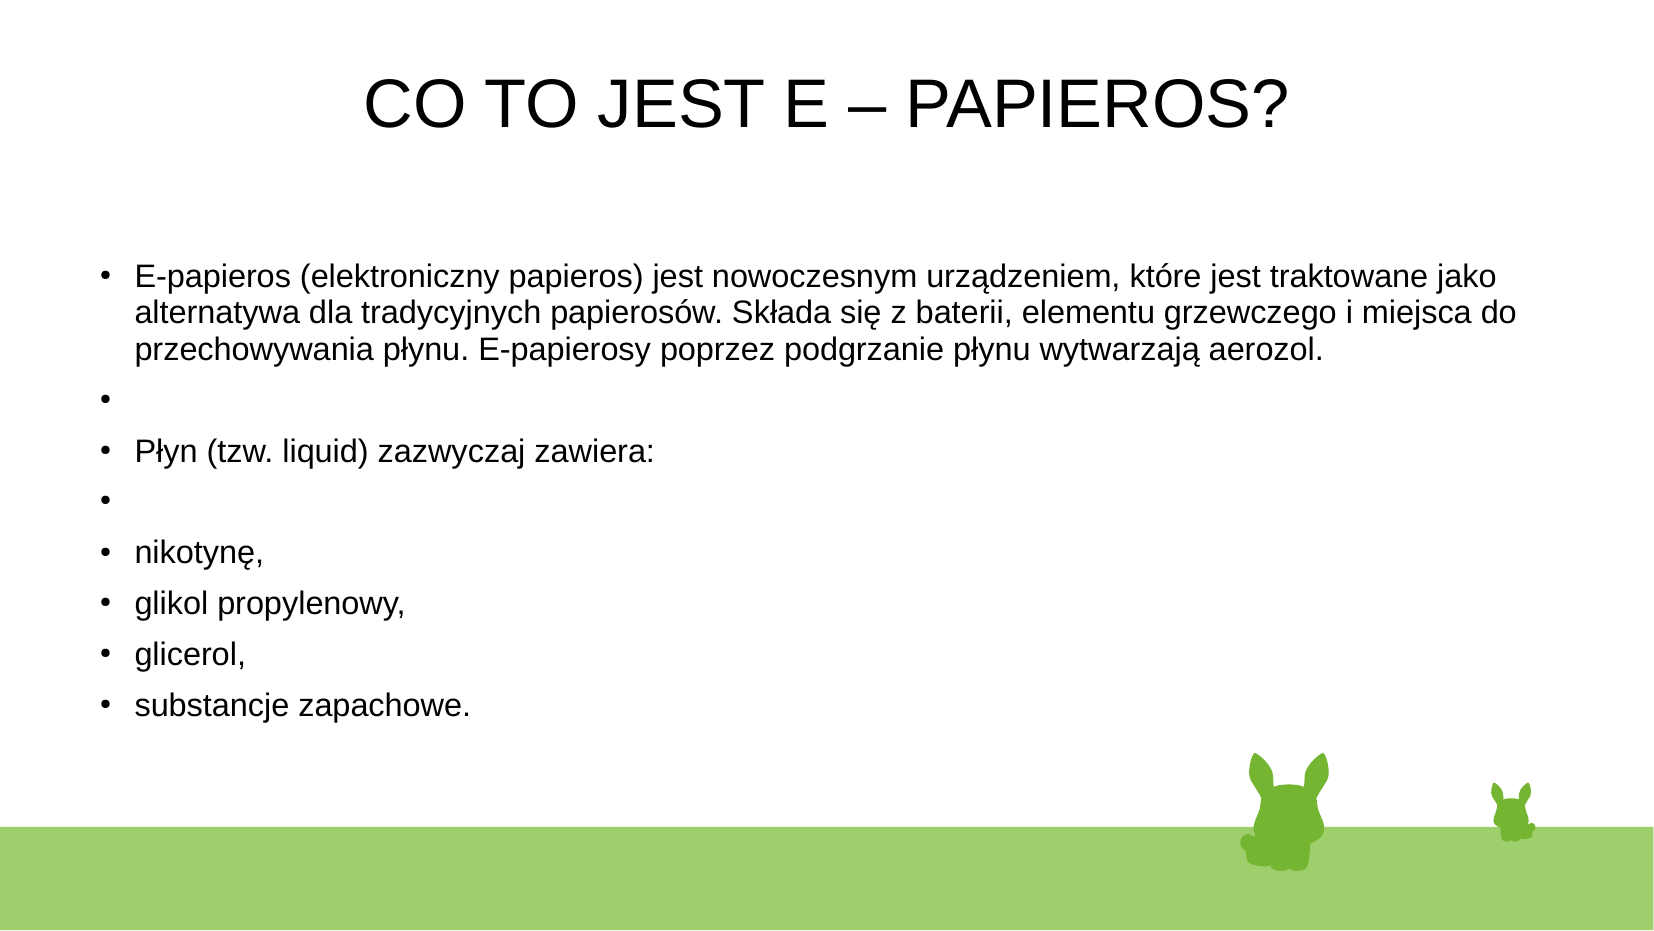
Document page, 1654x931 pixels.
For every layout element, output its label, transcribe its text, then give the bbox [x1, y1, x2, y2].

list E-papieros (elektroniczny papieros) jest nowoczesnym urządzeniem, które jest traktowane jako alternatywa dla tradycyjnych papierosów. Składa się z baterii, elementu grzewczego i miejsca do przechowywania płynu. E-papierosy poprzez podgrzanie płynu wytwarzają aerozol. Płyn (tzw. liquid) zazwyczaj zawiera: nikotynę, glikol propylenowy, glicerol, substancje zapachowe. [88, 206, 1565, 739]
title CO TO JEST E – PAPIEROS? [88, 29, 1565, 178]
